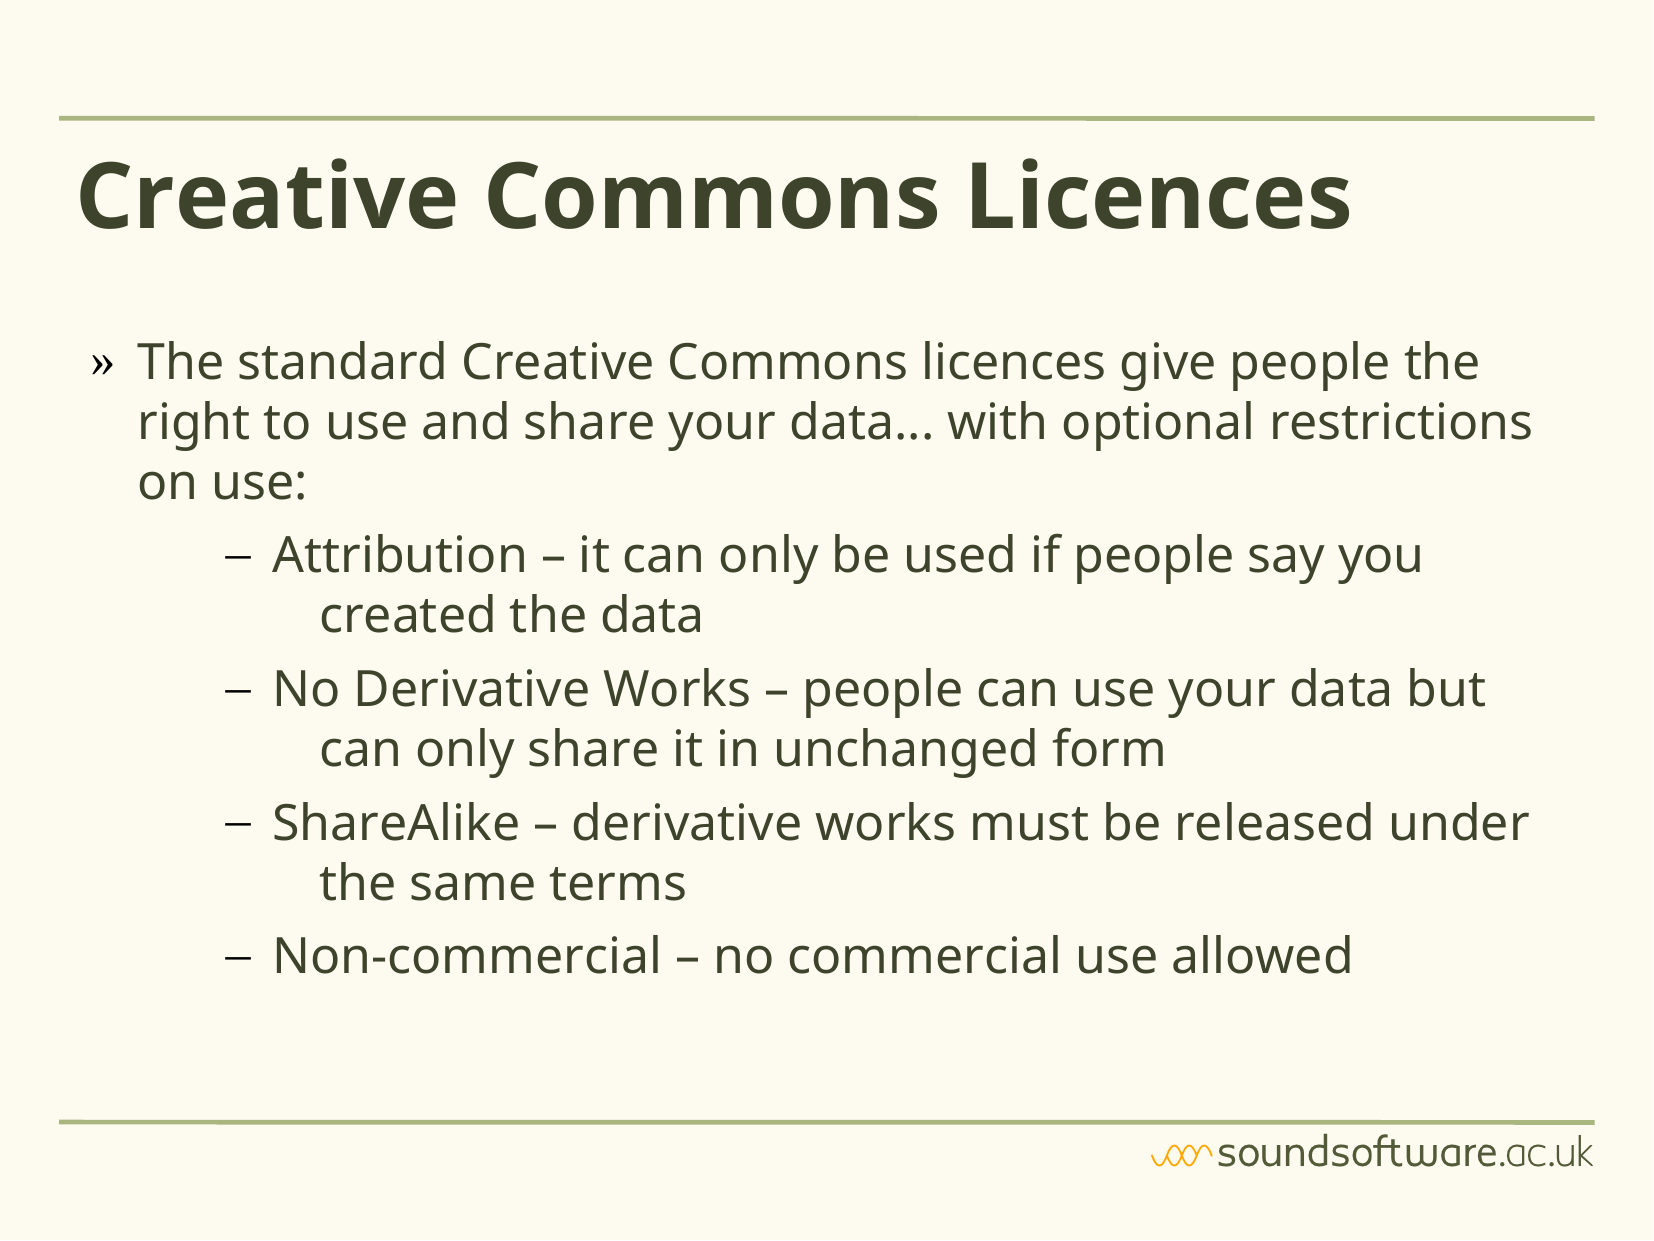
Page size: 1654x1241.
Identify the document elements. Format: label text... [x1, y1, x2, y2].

list The standard Creative Commons licences give people the right to use and share your data... with optional restrictions on use: Attribution – it can only be used if people say you created the data No Derivative Works – people can use your data but can only share it in unchanged form ShareAlike – derivative works must be released under the same terms Non-commercial – no commercial use allowed [59, 321, 1594, 1140]
picture [1151, 1140, 1593, 1167]
title Creative Commons Licences [59, 109, 1594, 274]
